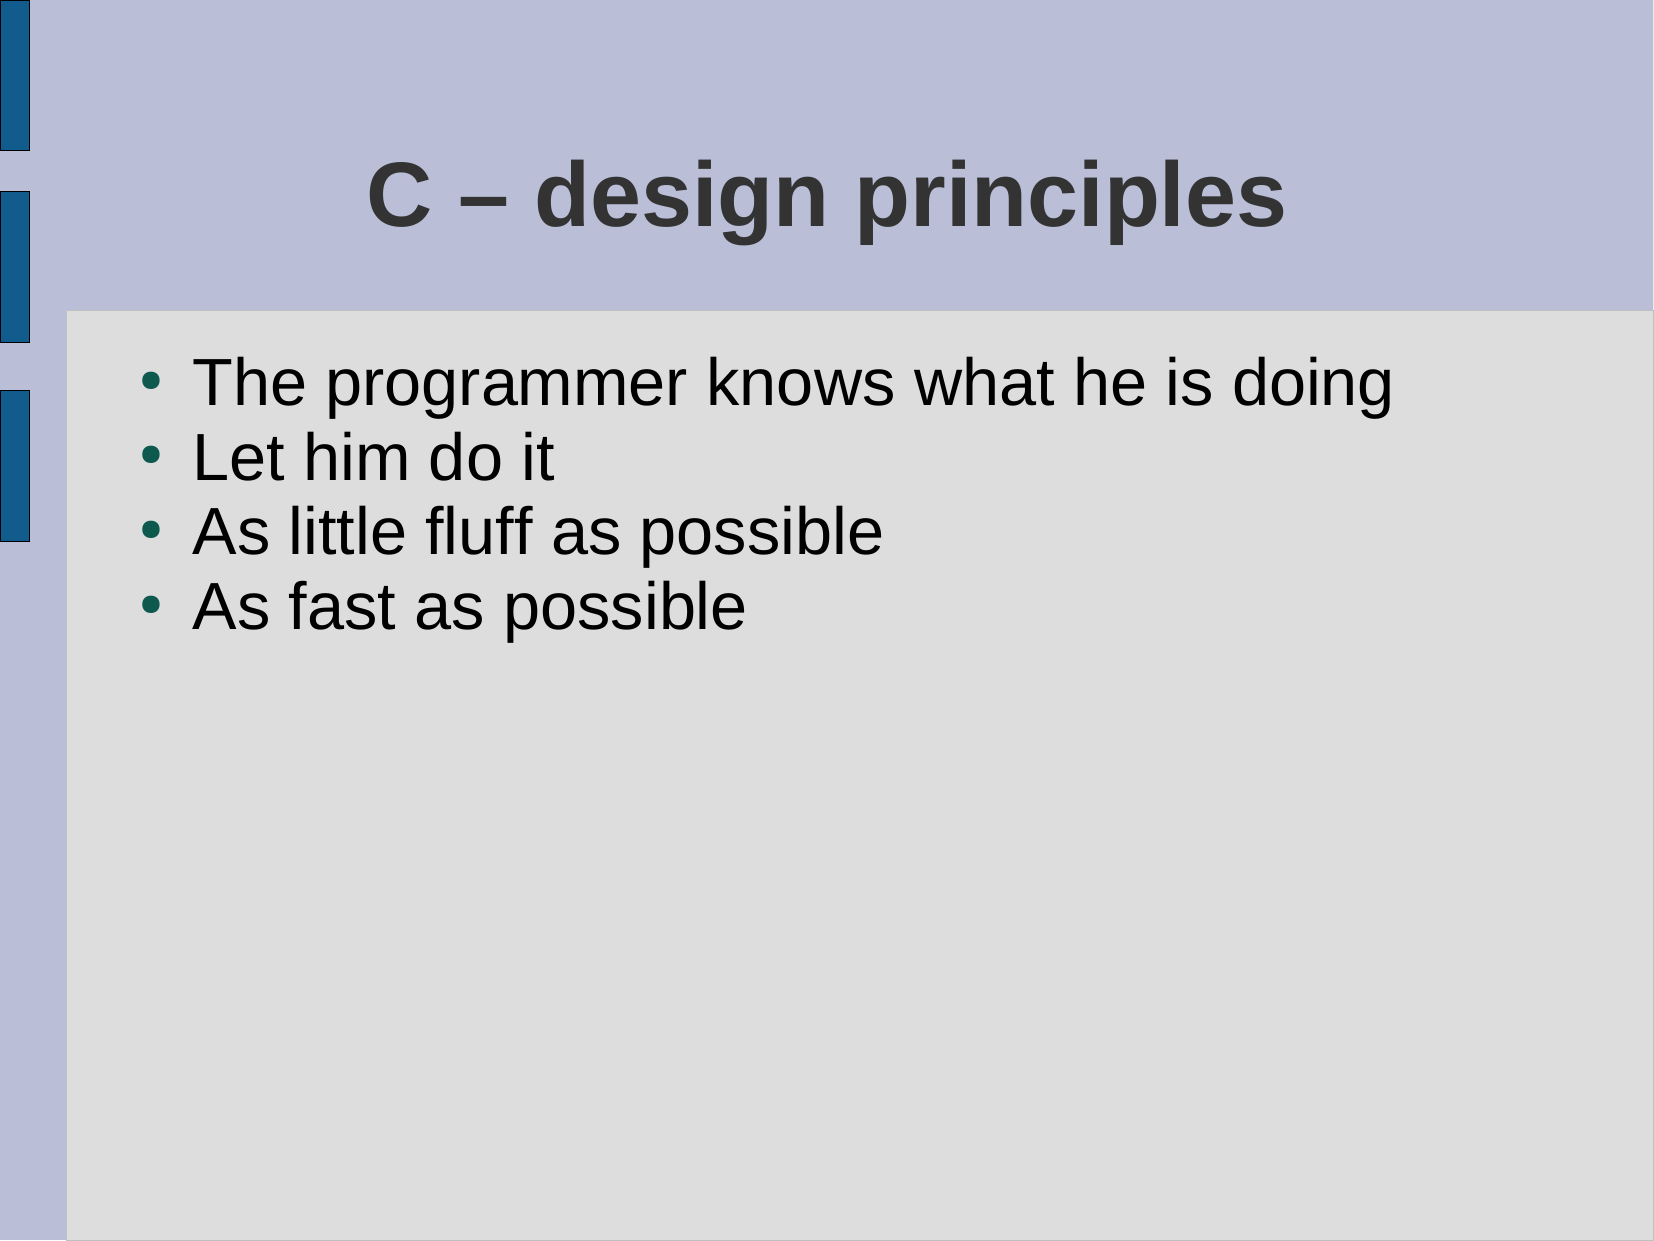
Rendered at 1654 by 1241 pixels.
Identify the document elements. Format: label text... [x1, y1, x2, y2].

title C – design principles [121, 91, 1534, 299]
list The programmer knows what he is doing Let him do it As little fluff as possible As fast as possible [121, 344, 1534, 1127]
